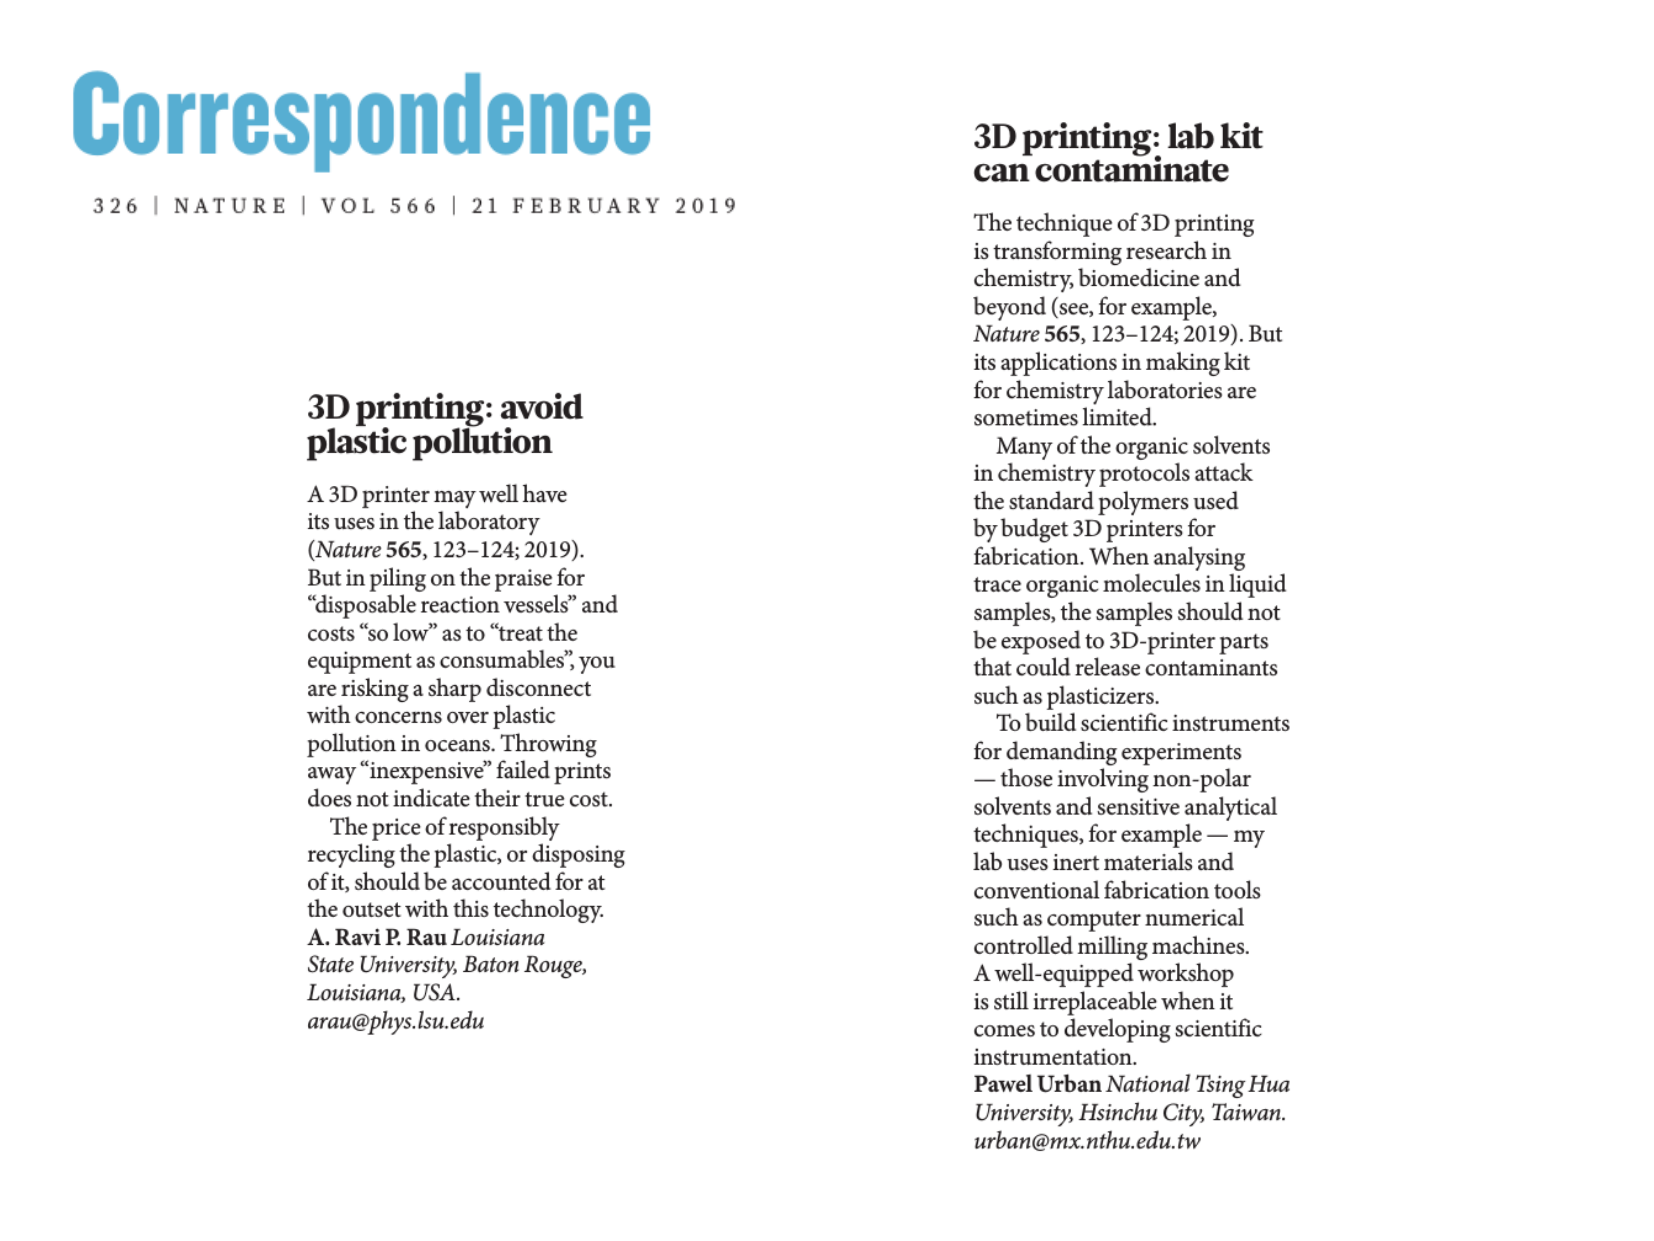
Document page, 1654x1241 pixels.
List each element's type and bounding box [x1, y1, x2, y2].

picture [36, 8, 827, 218]
picture [956, 94, 1328, 1193]
picture [291, 377, 650, 1063]
